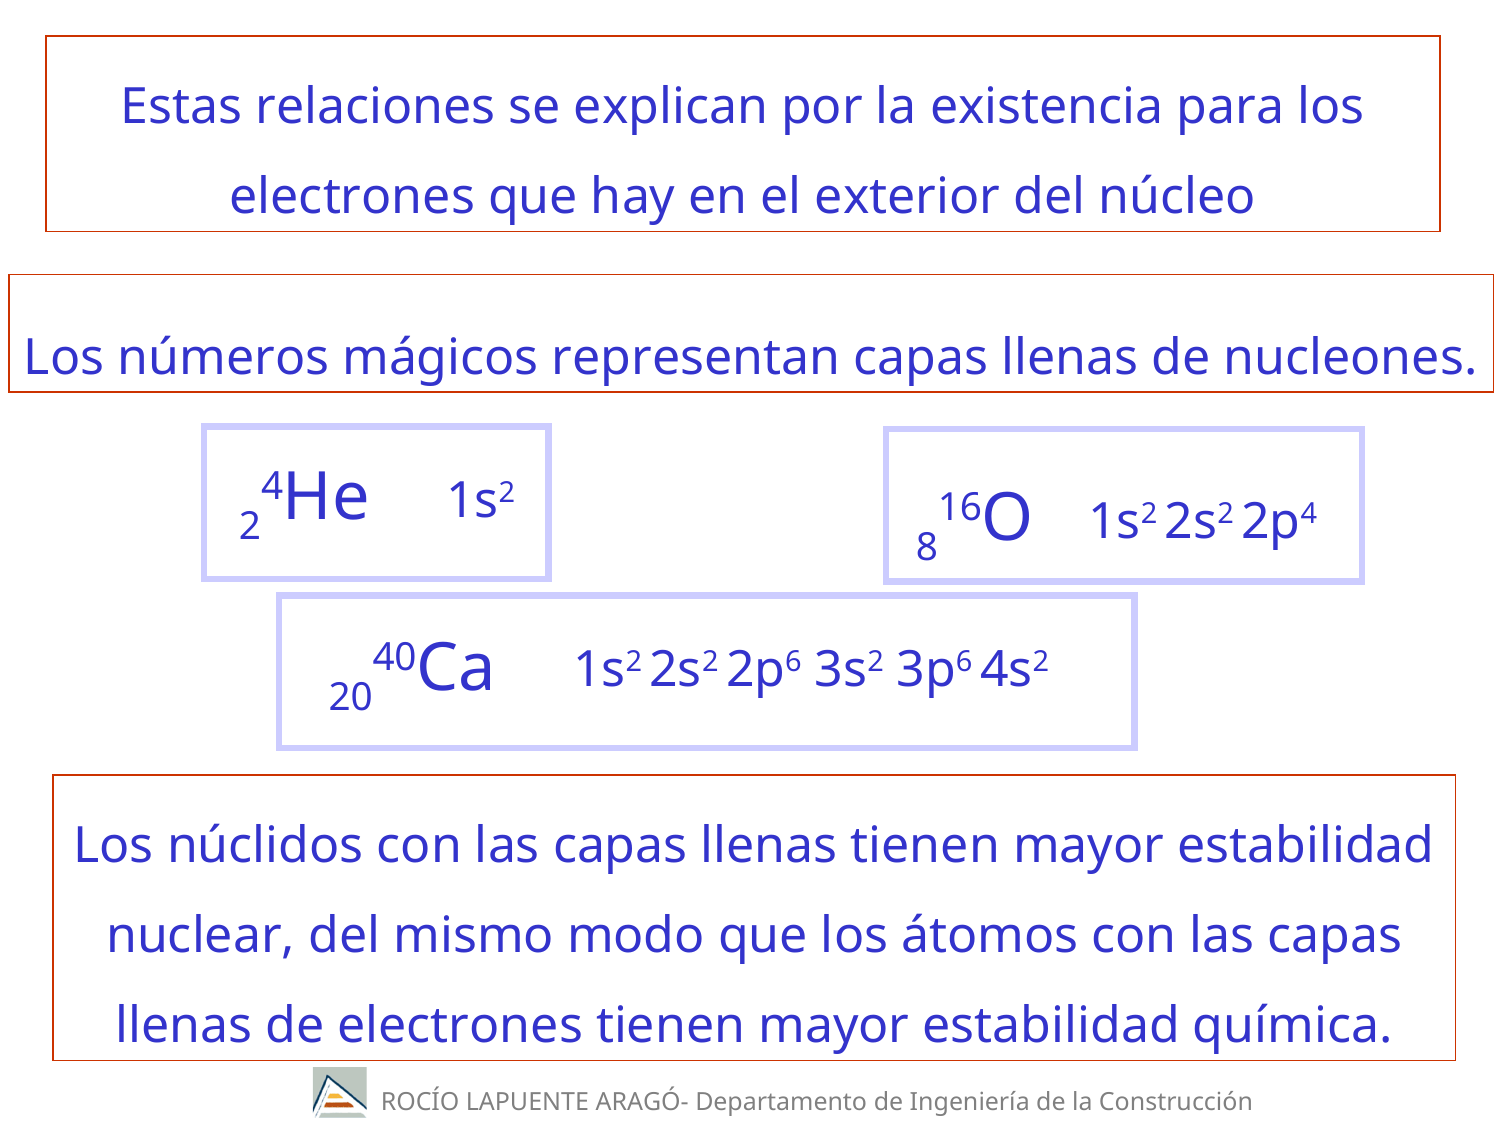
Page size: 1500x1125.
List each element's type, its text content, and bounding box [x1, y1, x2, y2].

text_box 1s2 [431, 459, 542, 535]
text_box 24He [224, 444, 386, 555]
text_box Estas relaciones se explican por la existencia para los electrones que hay en el exterior del núcleo [46, 36, 1440, 232]
text_box Los números mágicos representan capas llenas de nucleones. [9, 274, 1494, 392]
text_box Los núclidos con las capas llenas tienen mayor estabilidad nuclear, del mismo modo que los átomos con las capas llenas de electrones tienen mayor estabilidad química. [53, 774, 1456, 1061]
text_box 1s2 2s2 2p6 3s2 3p6 4s2 [558, 628, 1075, 705]
text_box 816O [901, 465, 1050, 576]
text_box 1s2 2s2 2p4 [1073, 480, 1341, 557]
text_box 2040Ca [313, 615, 512, 726]
